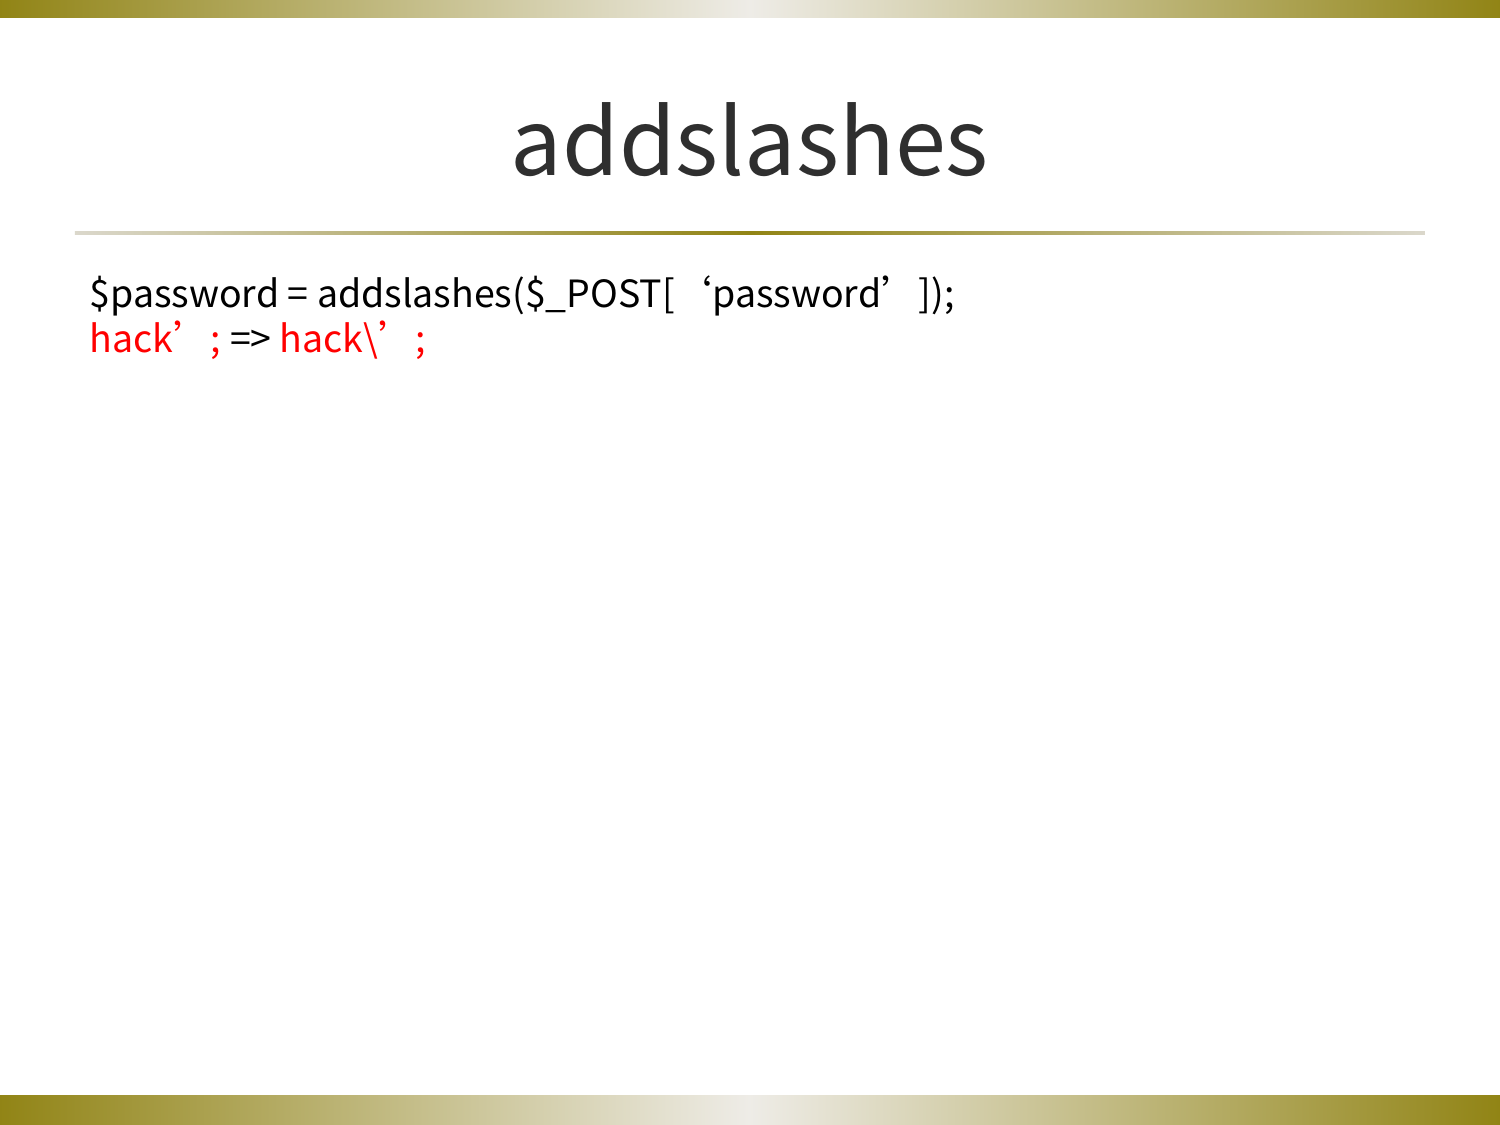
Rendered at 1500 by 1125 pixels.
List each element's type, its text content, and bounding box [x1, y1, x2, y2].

list $password = addslashes($_POST[‘password’]); hack’; => hack\’; [75, 262, 1425, 1032]
title addslashes [75, 45, 1425, 233]
